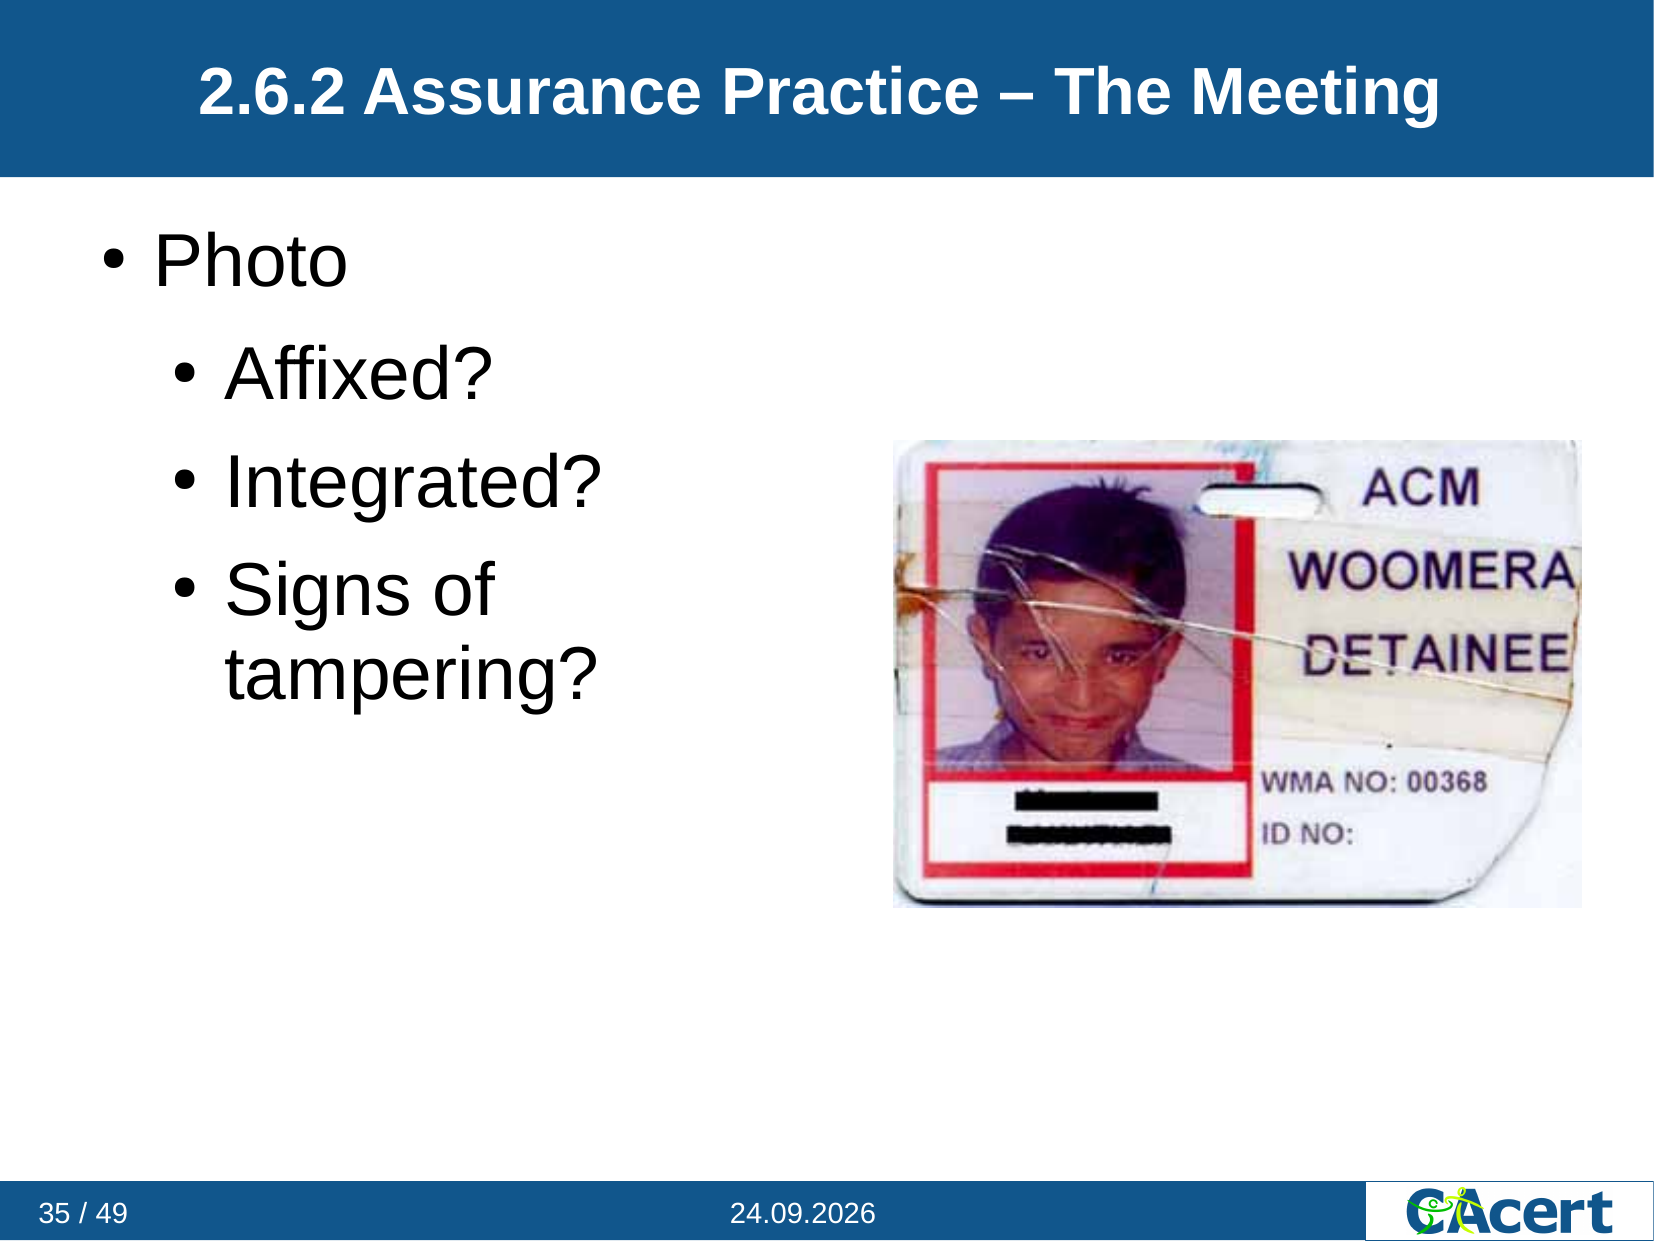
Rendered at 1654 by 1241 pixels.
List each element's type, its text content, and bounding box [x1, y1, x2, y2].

title 2.6.2 Assurance Practice – The Meeting [76, 17, 1565, 166]
picture [1406, 1186, 1613, 1235]
list Photo Affixed? Integrated? Signs of tampering? [82, 218, 1571, 1091]
picture [893, 440, 1582, 908]
